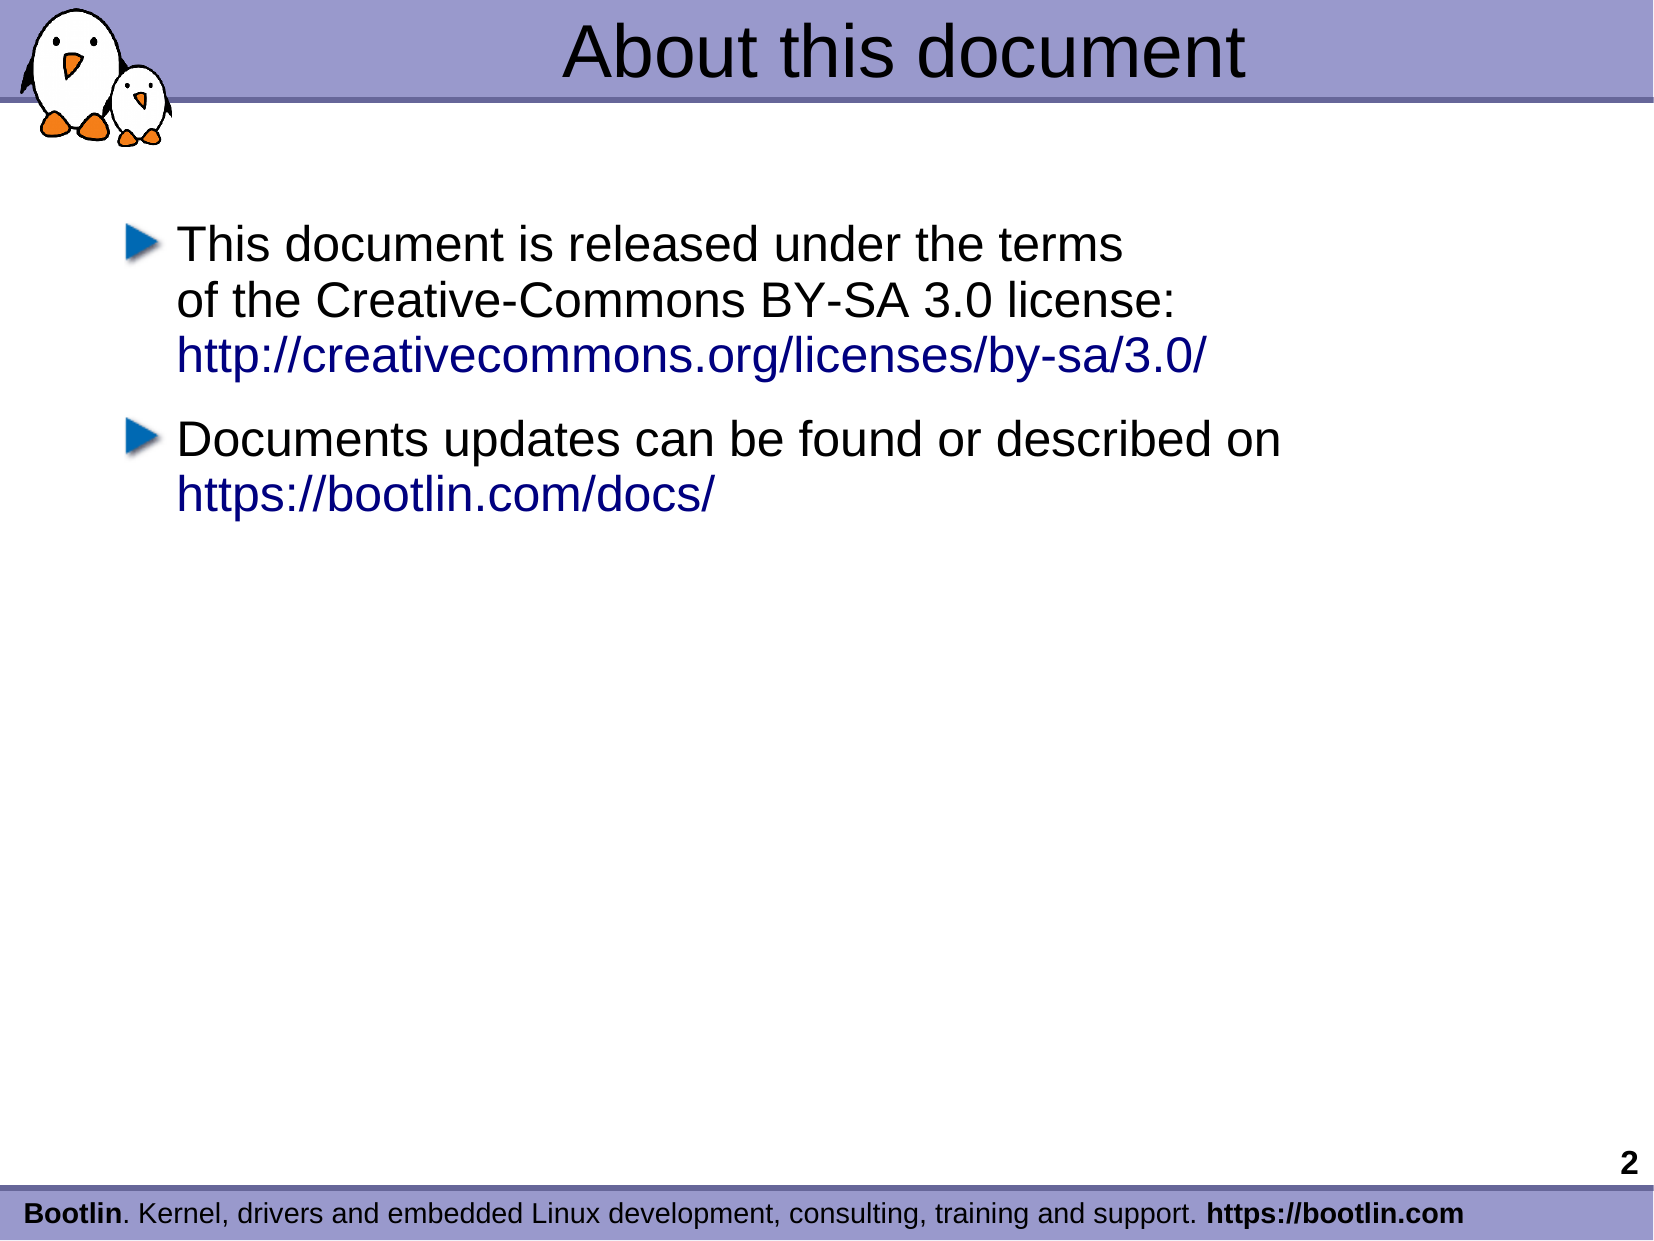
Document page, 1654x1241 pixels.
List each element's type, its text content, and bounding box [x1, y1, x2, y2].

list This document is released under the terms of the Creative-Commons BY-SA 3.0 license: http://creativecommons.org/licenses/by-sa/3.0/ Documents updates can be found or described on https://bootlin.com/docs/ [105, 216, 1518, 1066]
title About this document [178, 5, 1631, 97]
picture [20, 8, 172, 147]
